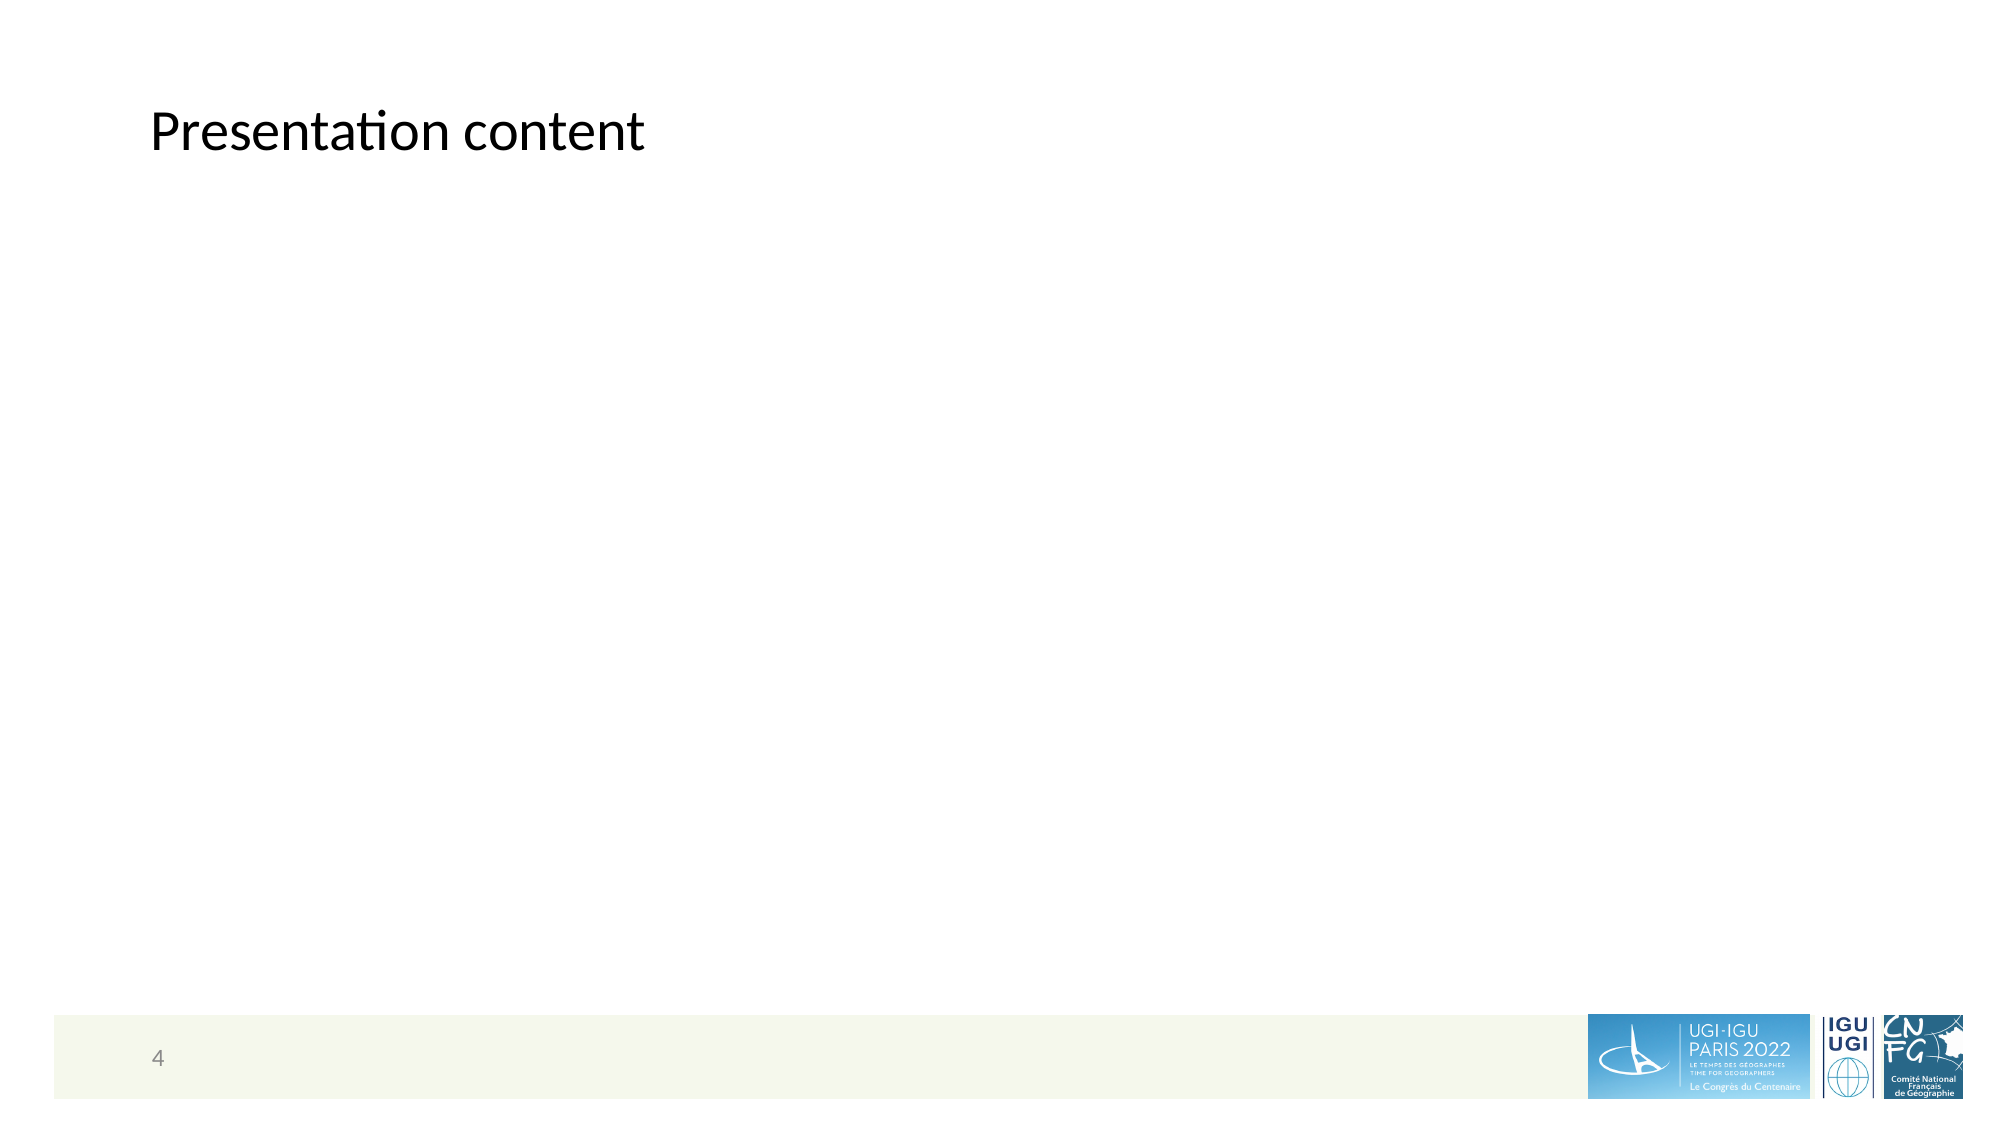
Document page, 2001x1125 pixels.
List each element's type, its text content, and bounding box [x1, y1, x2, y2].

text_box [54, 1015, 1588, 1099]
picture [1884, 1015, 1963, 1099]
list Presentation content [135, 92, 1865, 1014]
picture [1588, 1014, 1810, 1099]
text_box [1810, 1015, 1815, 1099]
picture [1815, 1014, 1881, 1099]
text_box <numéro> [136, 1026, 587, 1086]
